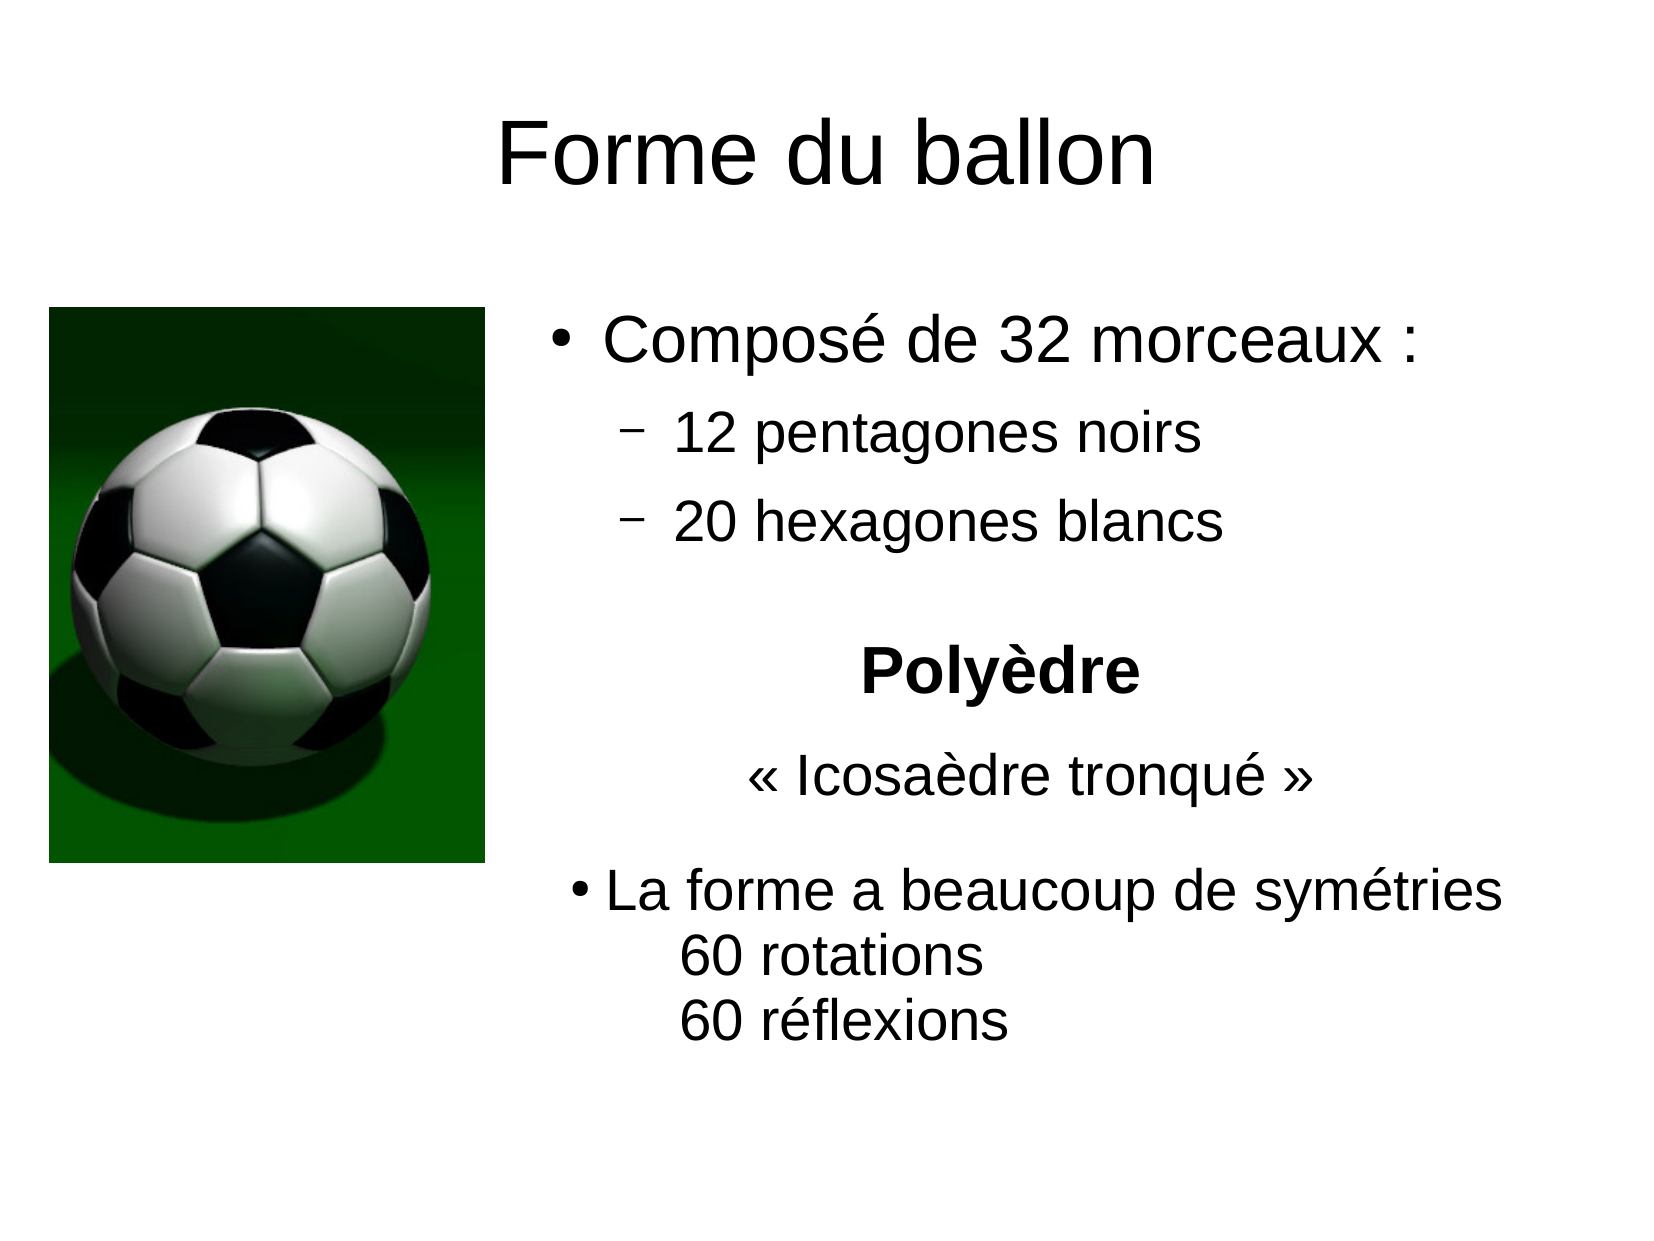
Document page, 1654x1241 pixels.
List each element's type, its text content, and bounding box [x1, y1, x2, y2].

title Forme du ballon [82, 49, 1571, 257]
picture [49, 307, 485, 863]
text_box « Icosaèdre tronqué » [732, 734, 1336, 863]
text_box Polyèdre [826, 625, 1176, 716]
list Composé de 32 morceaux : 12 pentagones noirs 20 hexagones blancs [531, 301, 1607, 721]
text_box La forme a beaucoup de symétries 60 rotations 60 réflexions [555, 850, 1537, 1061]
